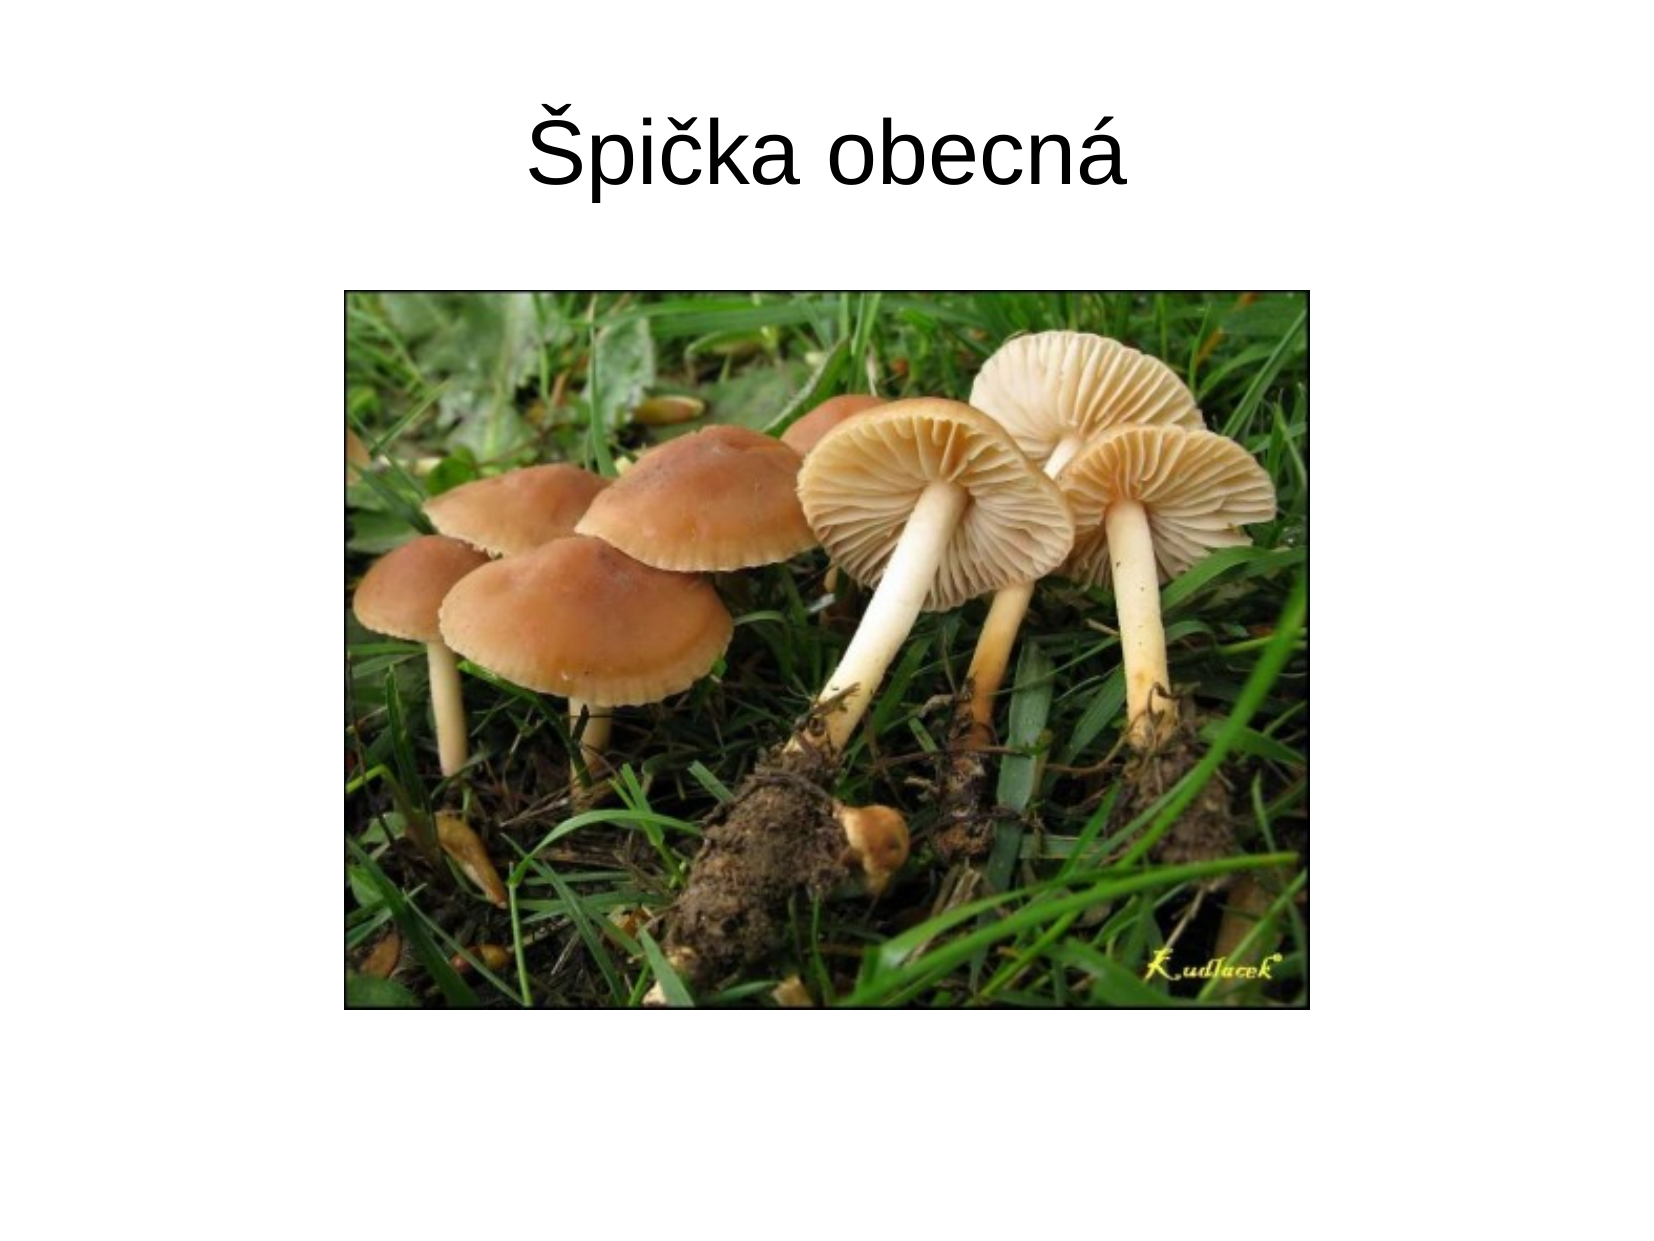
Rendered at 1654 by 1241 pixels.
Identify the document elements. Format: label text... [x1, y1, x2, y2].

picture [344, 290, 1310, 1010]
title Špička obecná [82, 49, 1571, 257]
